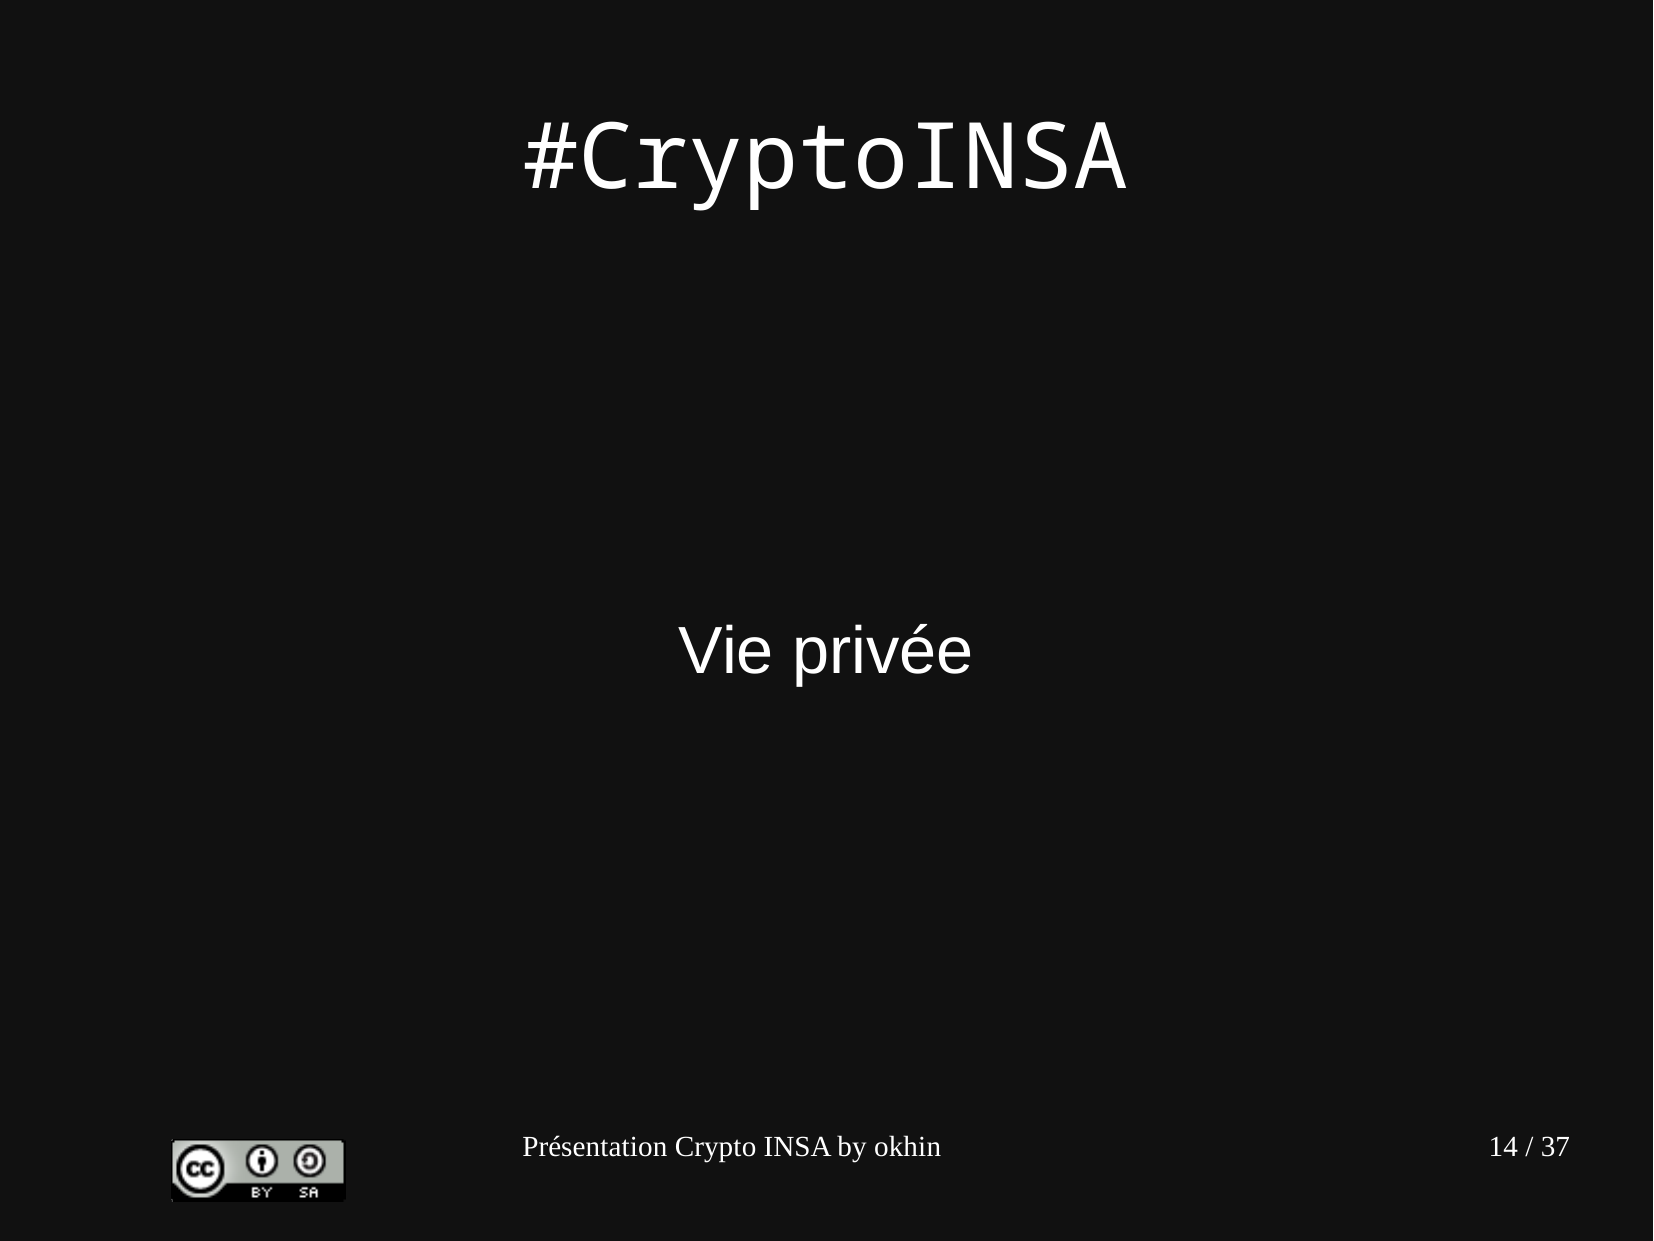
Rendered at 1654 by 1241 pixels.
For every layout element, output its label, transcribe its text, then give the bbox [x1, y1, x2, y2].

subtitle Vie privée [82, 290, 1571, 1010]
picture [171, 1139, 346, 1202]
title #CryptoINSA [82, 49, 1571, 257]
